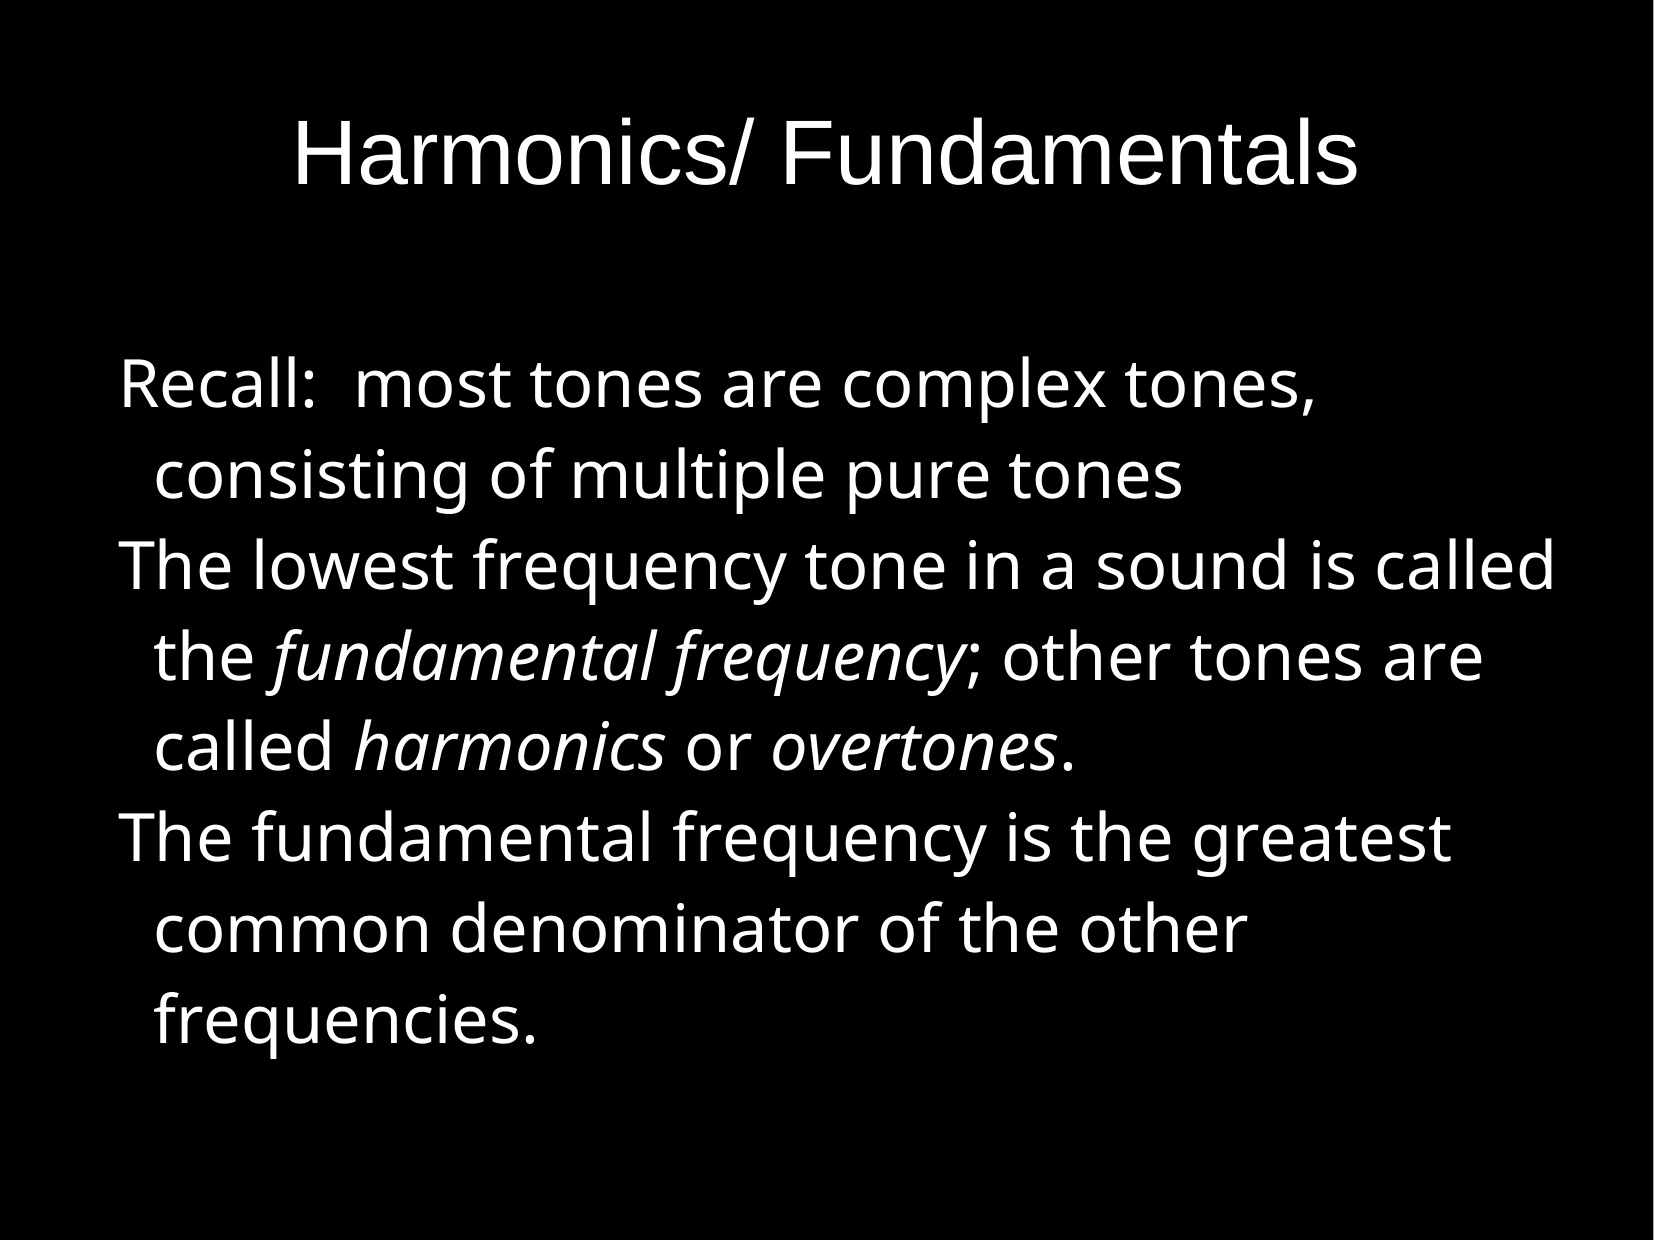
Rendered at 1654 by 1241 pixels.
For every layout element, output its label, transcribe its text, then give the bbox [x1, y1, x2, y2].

subtitle Recall: most tones are complex tones, consisting of multiple pure tones The lowest frequency tone in a sound is called the fundamental frequency; other tones are called harmonics or overtones. The fundamental frequency is the greatest common denominator of the other frequencies. [82, 289, 1571, 1110]
title Harmonics/ Fundamentals [82, 49, 1571, 257]
